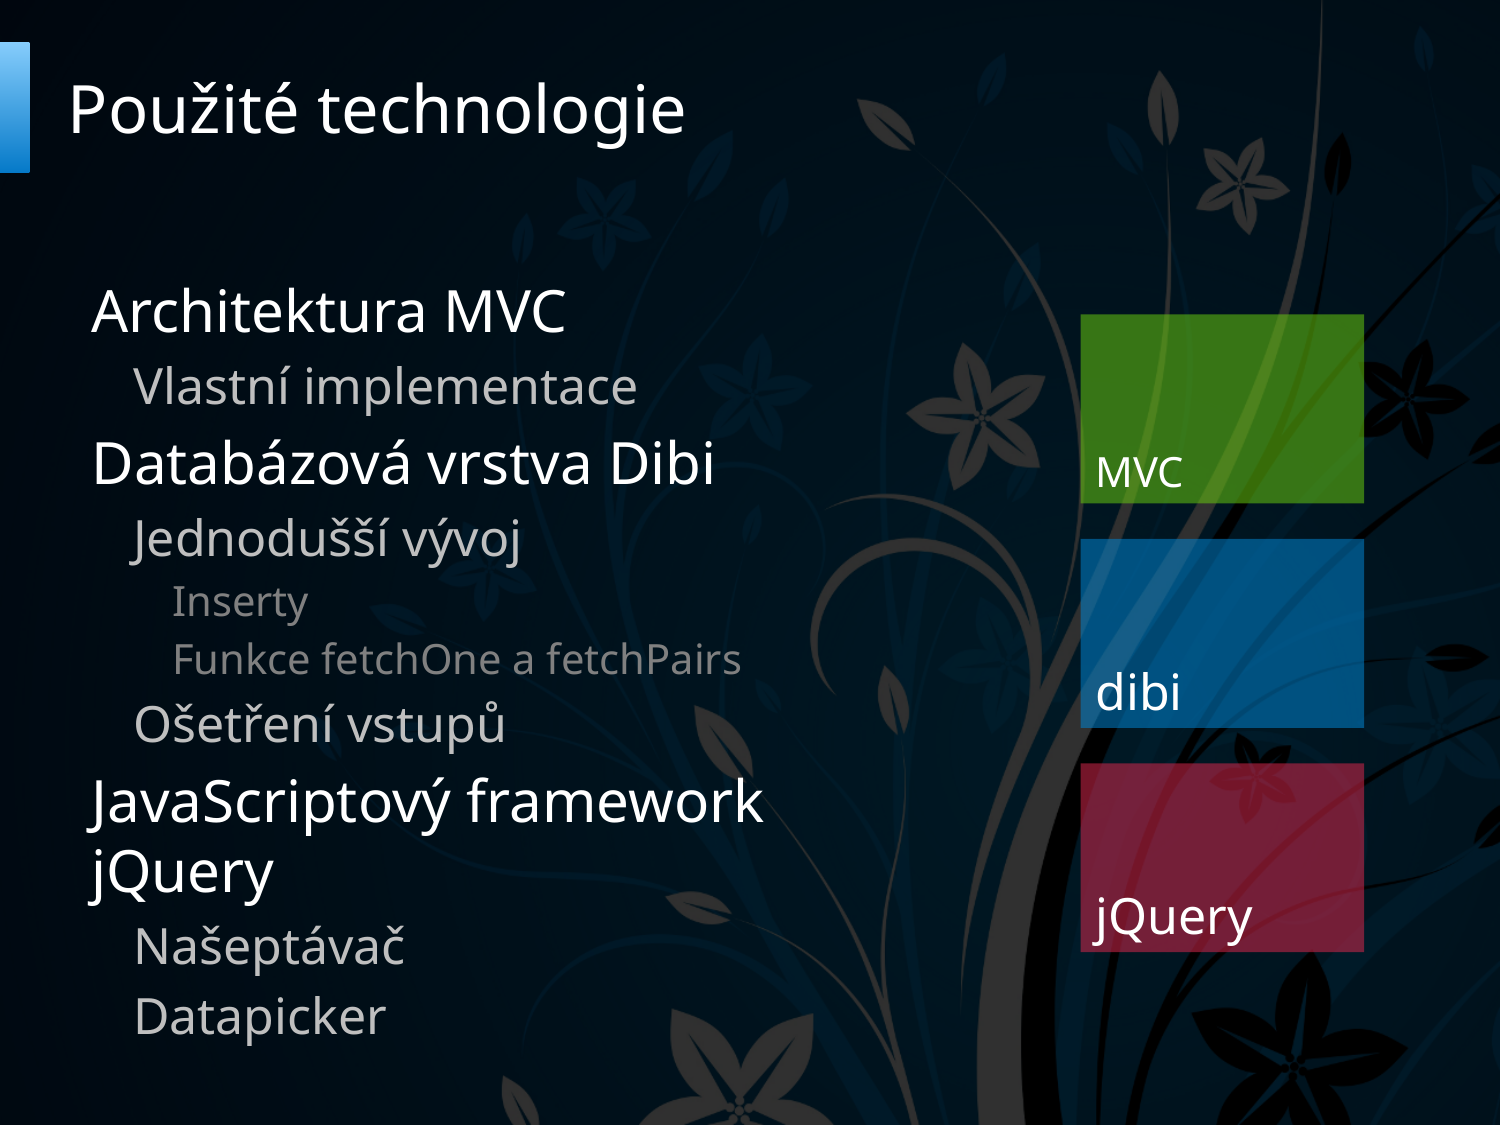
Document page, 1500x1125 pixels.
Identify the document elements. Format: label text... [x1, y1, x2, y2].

list Architektura MVC Vlastní implementace Databázová vrstva Dibi Jednodušší vývoj Inserty Funkce fetchOne a fetchPairs Ošetření vstupů JavaScriptový framework jQuery Našeptávač Datapicker [76, 267, 975, 1010]
title Použité technologie [53, 42, 1117, 171]
list MVC [1080, 314, 1365, 504]
list dibi [1080, 538, 1365, 728]
list jQuery [1080, 763, 1365, 953]
